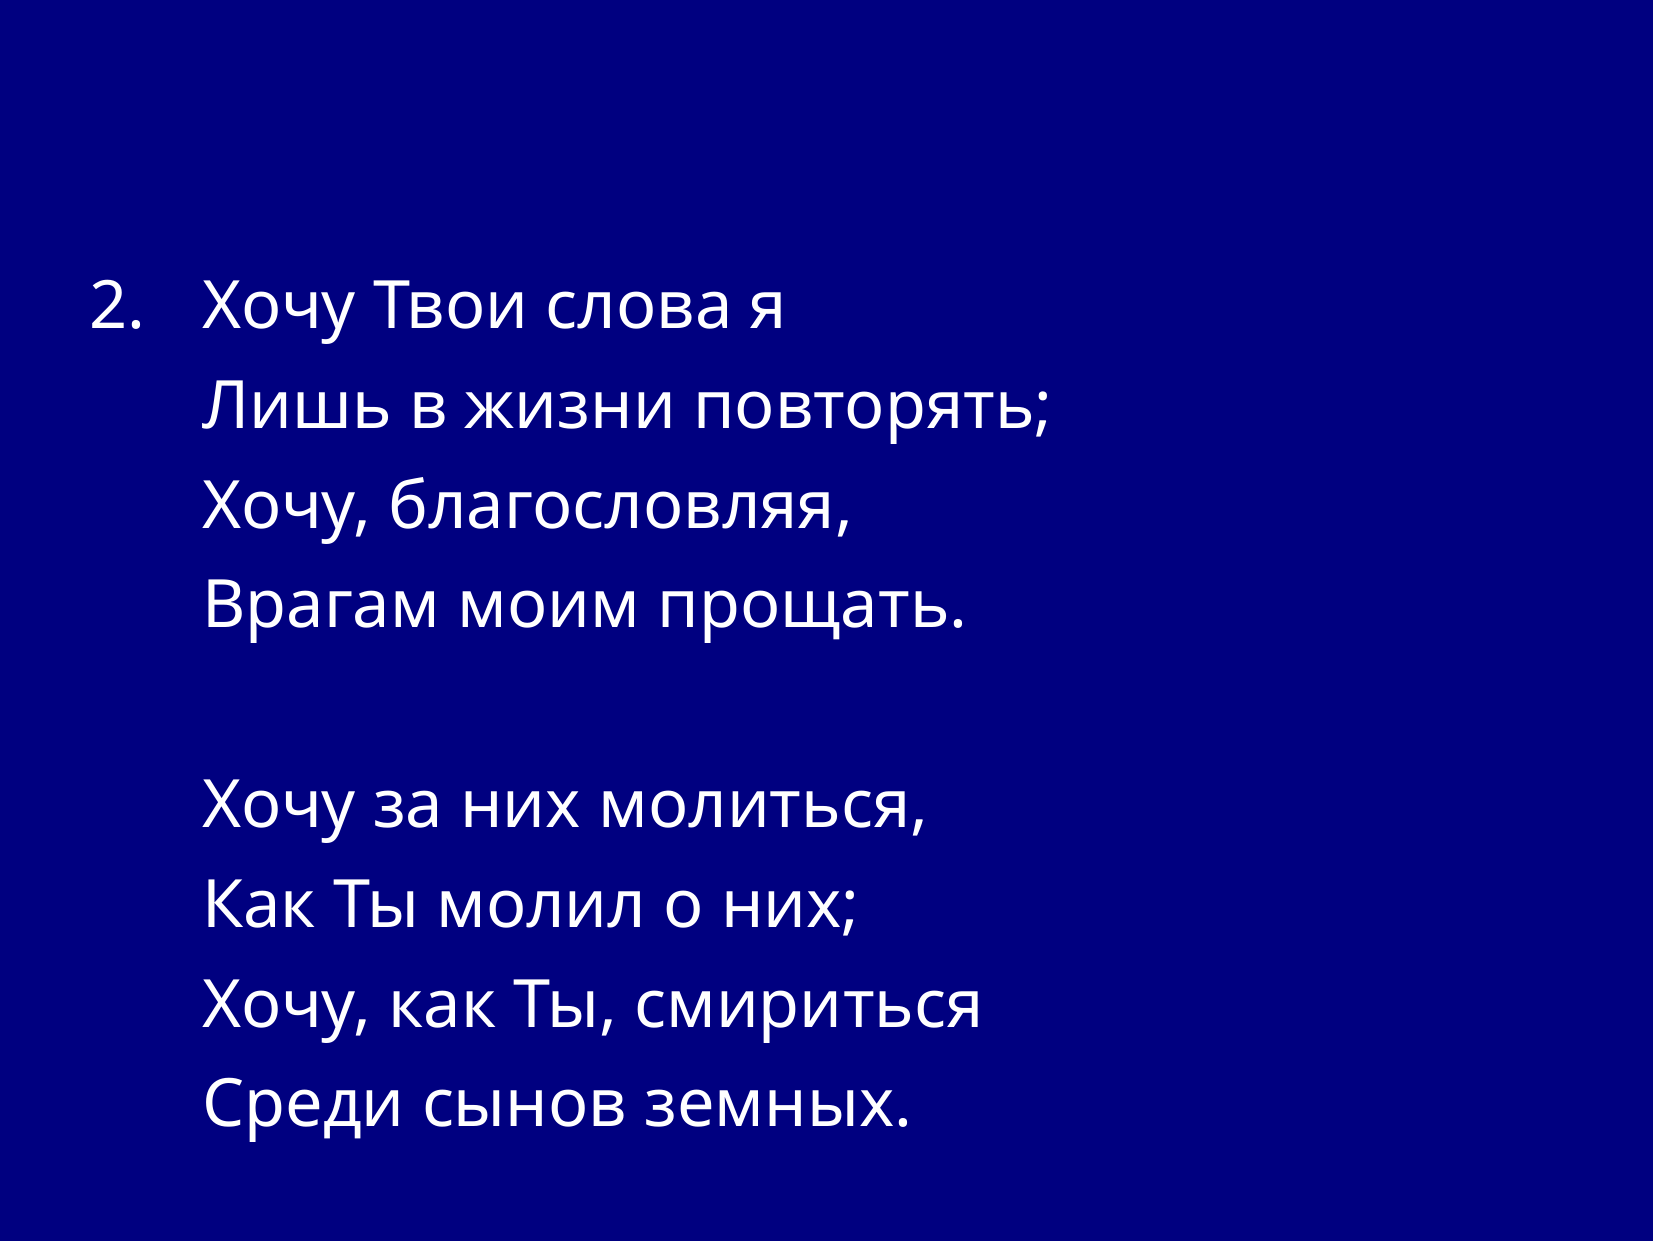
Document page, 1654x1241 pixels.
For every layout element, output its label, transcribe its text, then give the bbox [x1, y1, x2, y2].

text_box 2. Хочу Твои слова я Лишь в жизни повторять; Хочу, благословляя, Врагам моим прощать. Хочу за них молиться, Как Ты молил о них; Хочу, как Ты, смириться Среди сынов земных. [75, 150, 1576, 1163]
